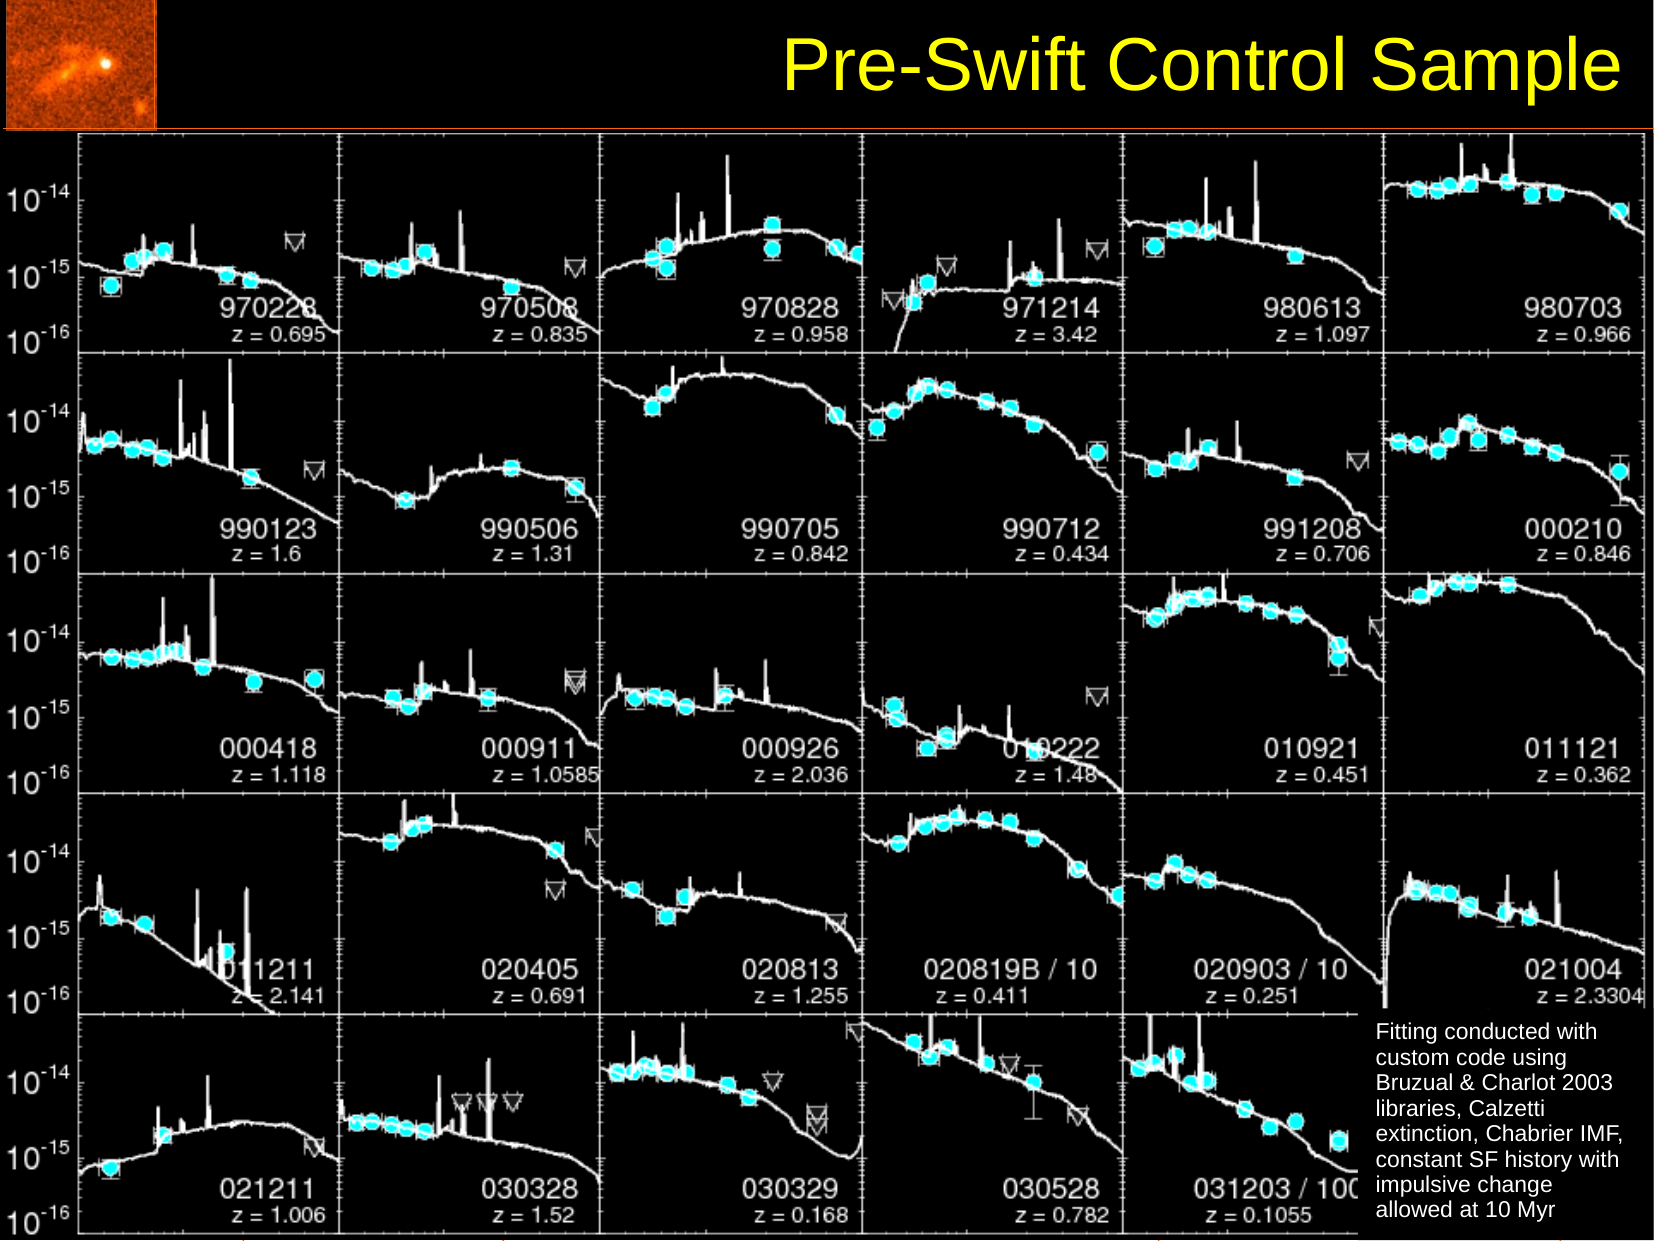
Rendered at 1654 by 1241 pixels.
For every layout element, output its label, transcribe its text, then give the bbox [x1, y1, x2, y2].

text_box Fitting conducted with custom code using Bruzual & Charlot 2003 libraries, Calzetti extinction, Chabrier IMF, constant SF history with impulsive change allowed at 10 Myr [1357, 1008, 1654, 1241]
title Pre-Swift Control Sample [187, 21, 1624, 108]
picture [0, 133, 1654, 1241]
picture [7, 0, 154, 128]
